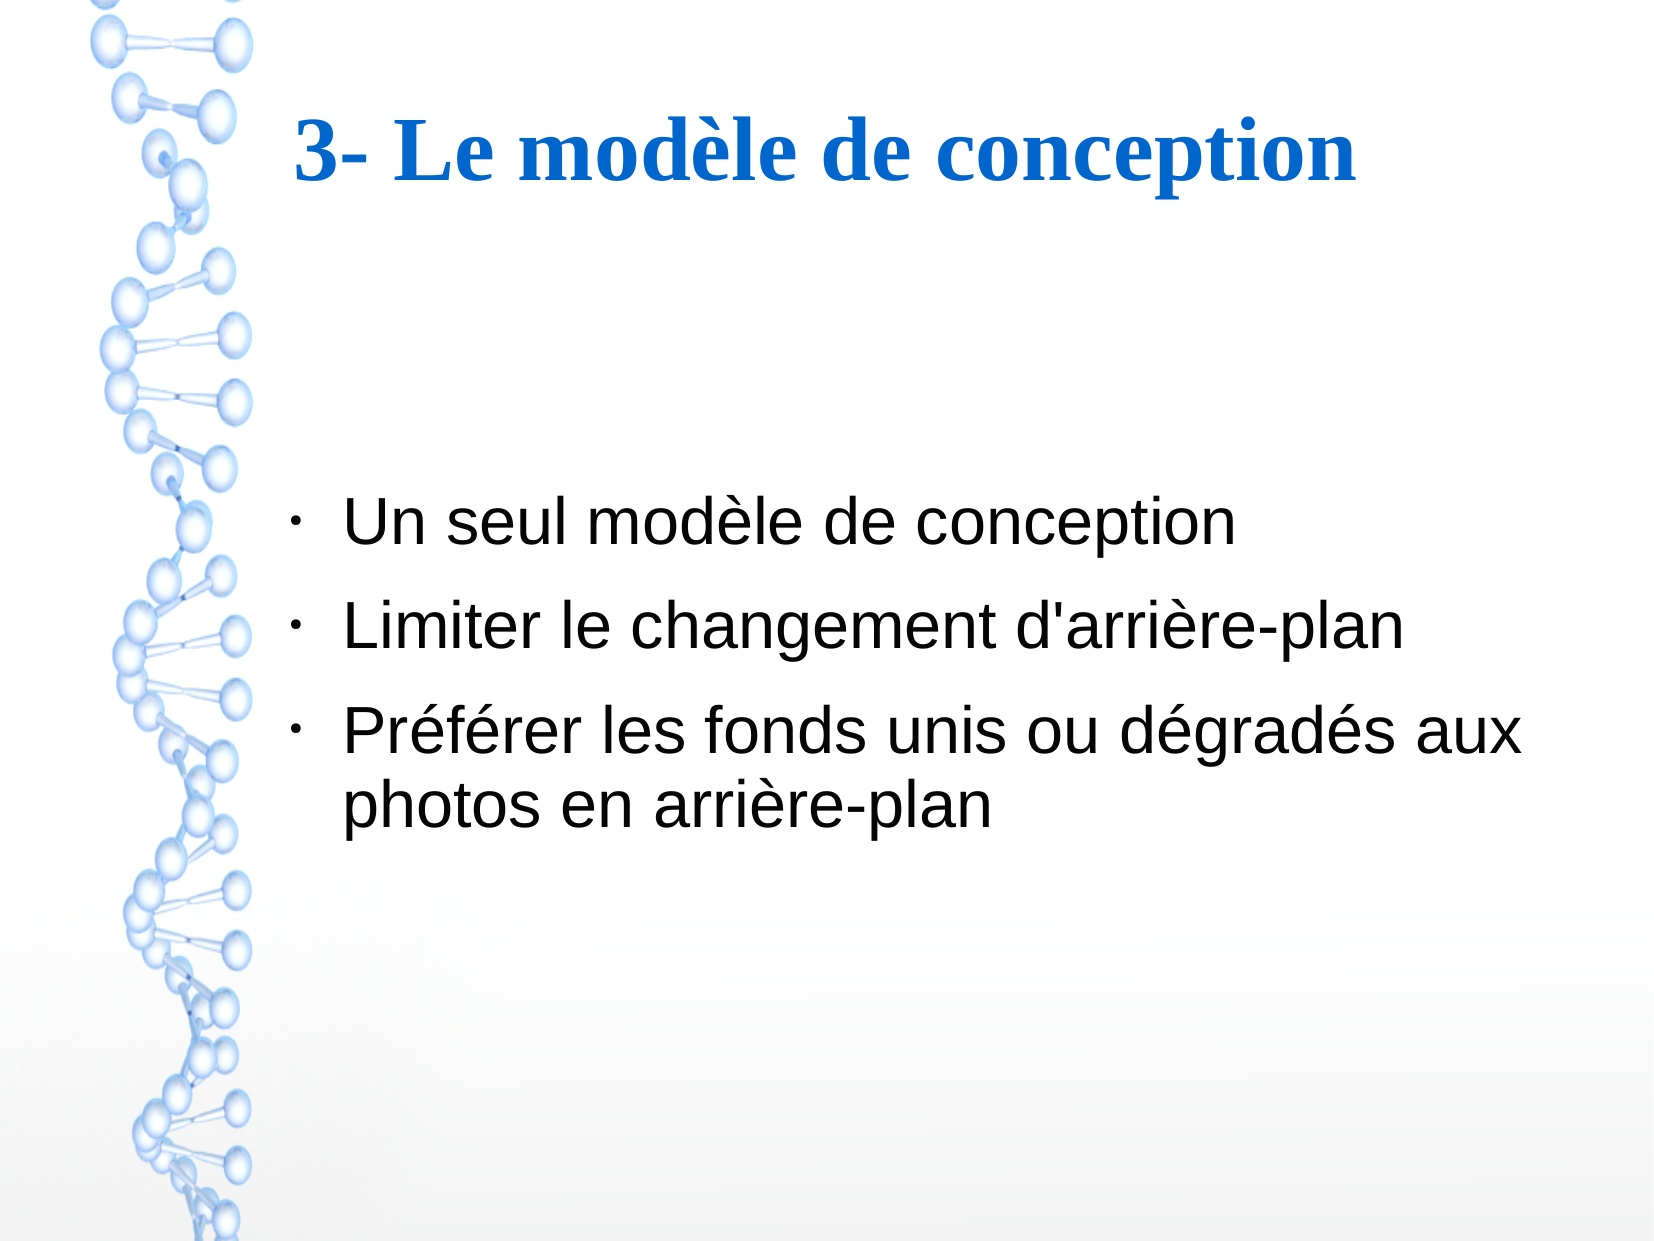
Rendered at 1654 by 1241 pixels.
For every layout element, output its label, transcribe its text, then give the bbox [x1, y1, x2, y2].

title 3- Le modèle de conception [162, 47, 1492, 252]
picture [0, 0, 1654, 1241]
list Un seul modèle de conception Limiter le changement d'arrière-plan Préférer les fonds unis ou dégradés aux photos en arrière-plan [271, 484, 1571, 1204]
